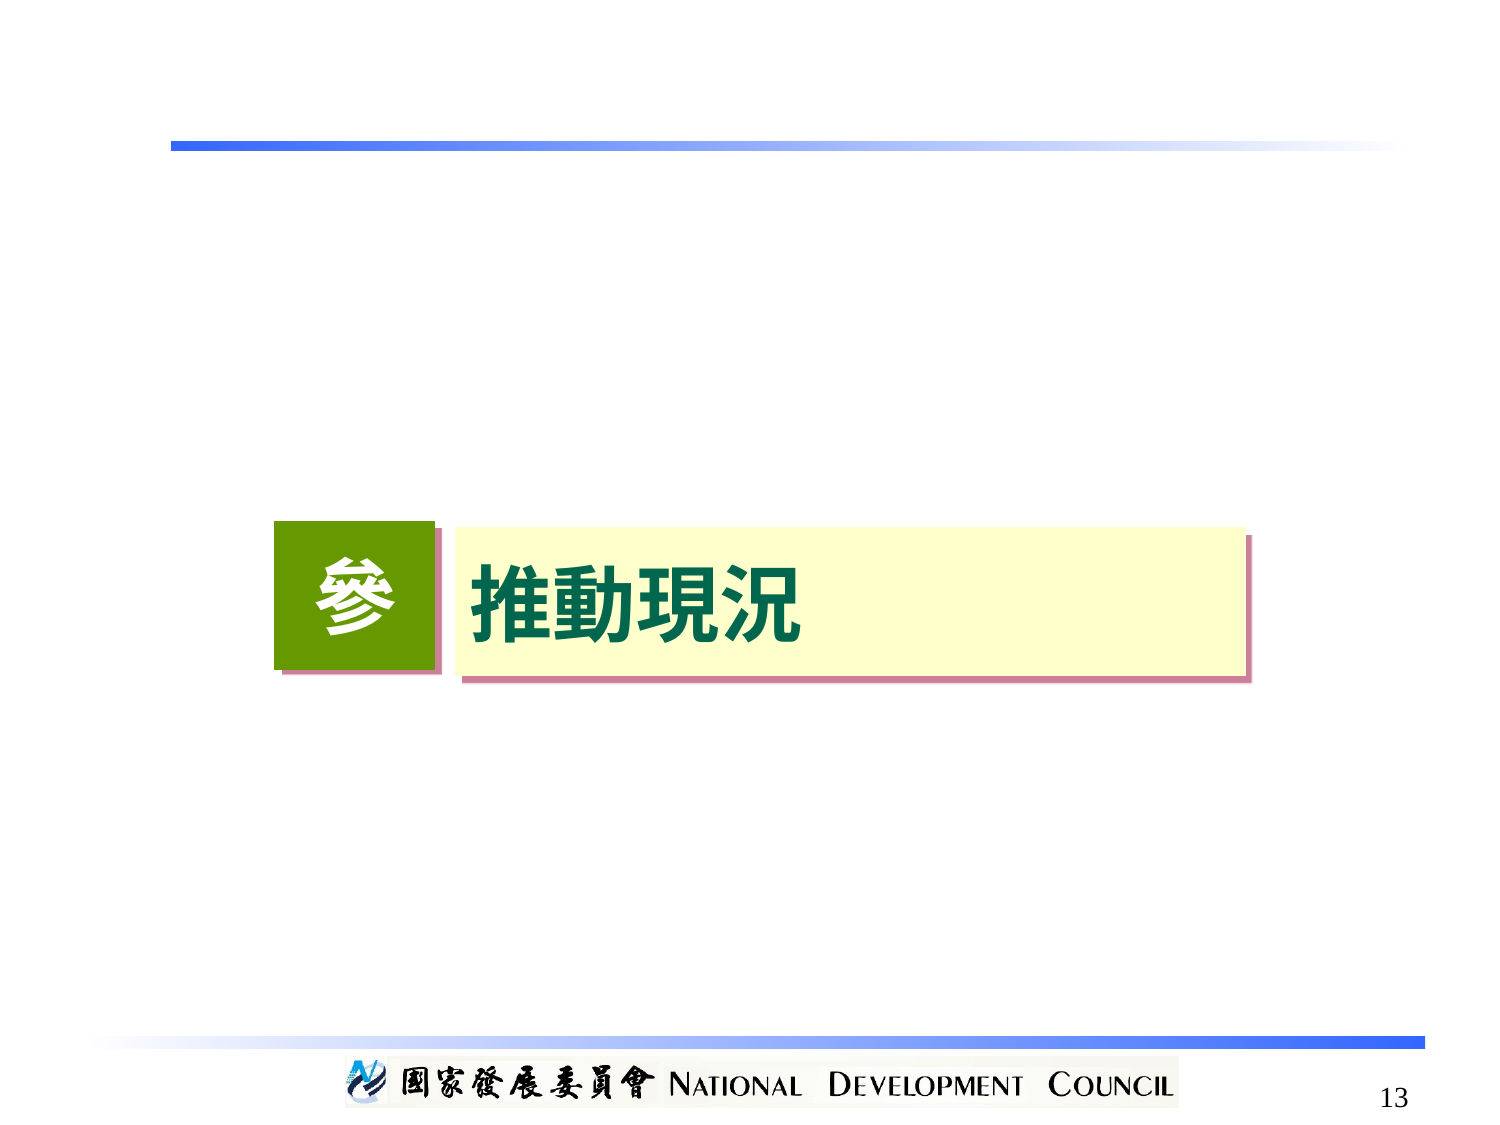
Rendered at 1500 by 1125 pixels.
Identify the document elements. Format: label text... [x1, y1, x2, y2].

text_box 13 [1364, 1070, 1490, 1106]
text_box 參 [274, 521, 435, 670]
text_box 推動現況 [455, 527, 1246, 676]
